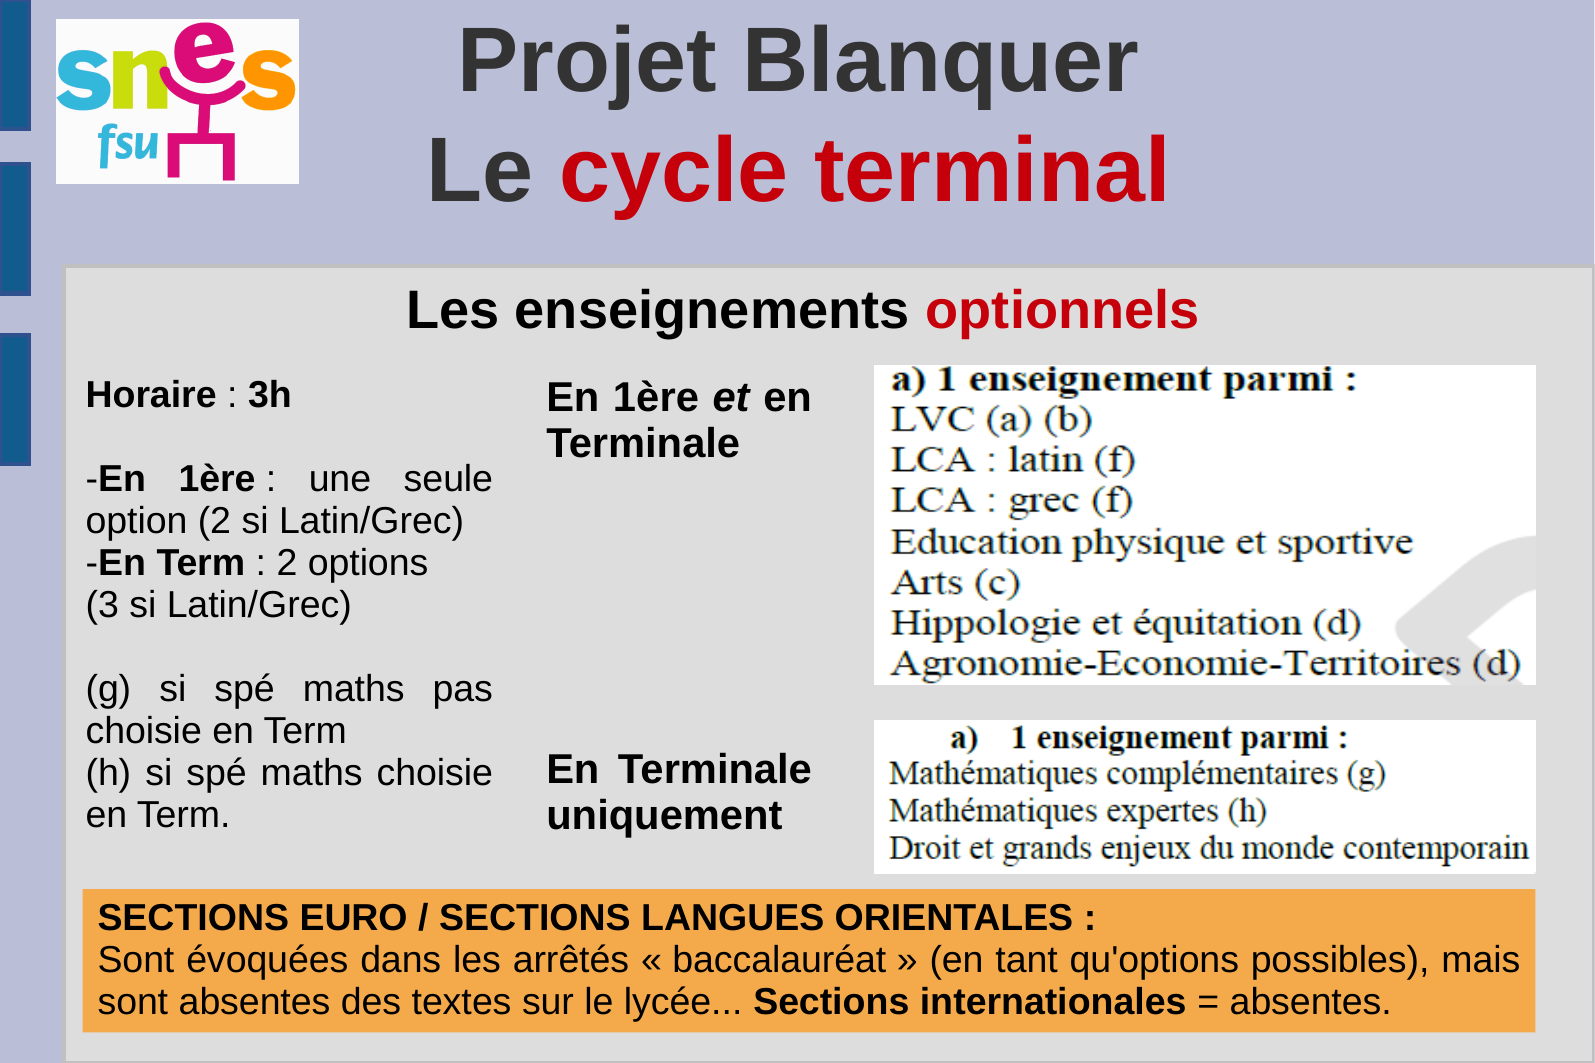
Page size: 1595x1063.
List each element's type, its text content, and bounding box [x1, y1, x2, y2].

picture [874, 365, 1536, 686]
picture [874, 720, 1536, 875]
text_box SECTIONS EURO / SECTIONS LANGUES ORIENTALES : Sont évoquées dans les arrêtés « baccalauréat » (en tant qu'options possibles), mais sont absentes des textes sur le lycée... Sections internationales = absentes. [82, 889, 1536, 1033]
text_box Les enseignements optionnels [295, 271, 1312, 387]
title Projet Blanquer Le cycle terminal [118, 0, 1480, 206]
text_box Horaire : 3h -En 1ère : une seule option (2 si Latin/Grec) -En Term : 2 options (3 si Latin/Grec) (g) si spé maths pas choisie en Term (h) si spé maths choisie en Term. [70, 366, 508, 890]
picture [56, 19, 299, 184]
text_box En 1ère et en Terminale En Terminale uniquement [531, 366, 827, 856]
